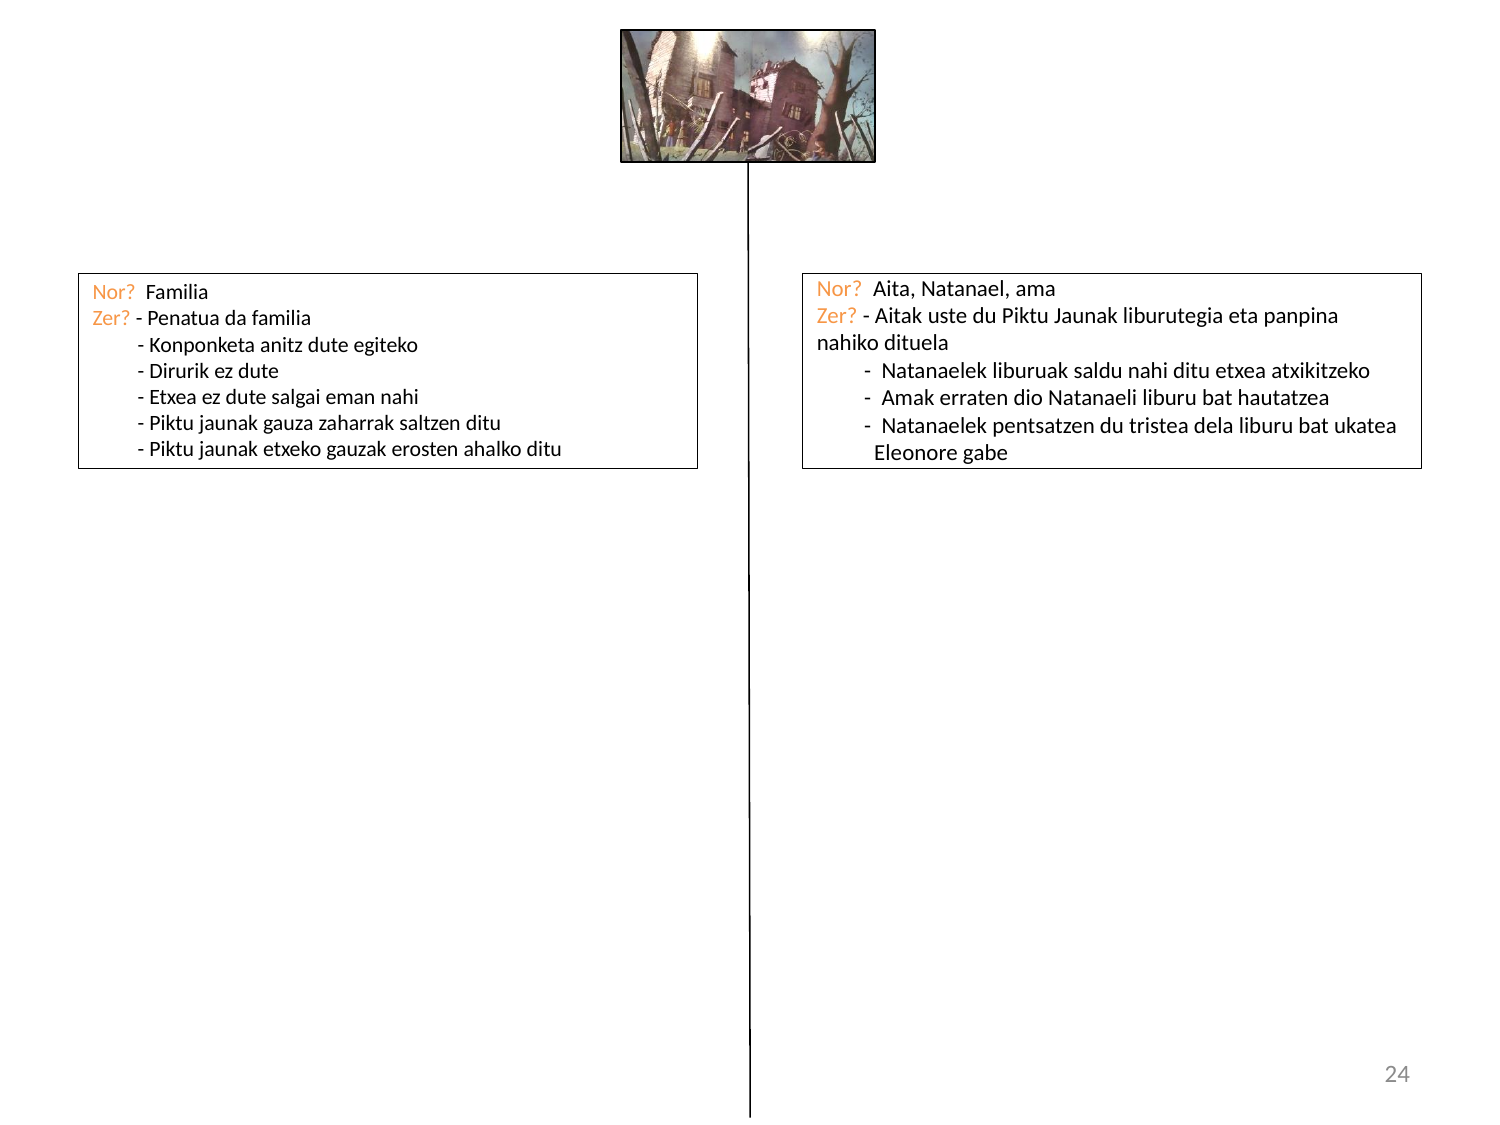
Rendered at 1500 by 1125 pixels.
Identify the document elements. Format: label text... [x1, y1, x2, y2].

picture [621, 30, 874, 161]
slide_number <numéro> [1074, 1042, 1425, 1103]
text_box Nor? Familia Zer? - Penatua da familia - Konponketa anitz dute egiteko - Dirurik ez dute - Etxea ez dute salgai eman nahi - Piktu jaunak gauza zaharrak saltzen ditu - Piktu jaunak etxeko gauzak erosten ahalko ditu [78, 270, 775, 497]
text_box Nor? Aita, Natanael, ama Zer? - Aitak uste du Piktu Jaunak liburutegia eta panpina nahiko dituela - Natanaelek liburuak saldu nahi ditu etxea atxikitzeko - Amak erraten dio Natanaeli liburu bat hautatzea - Natanaelek pentsatzen du tristea dela liburu bat ukatea Eleonore gabe [802, 265, 1422, 473]
